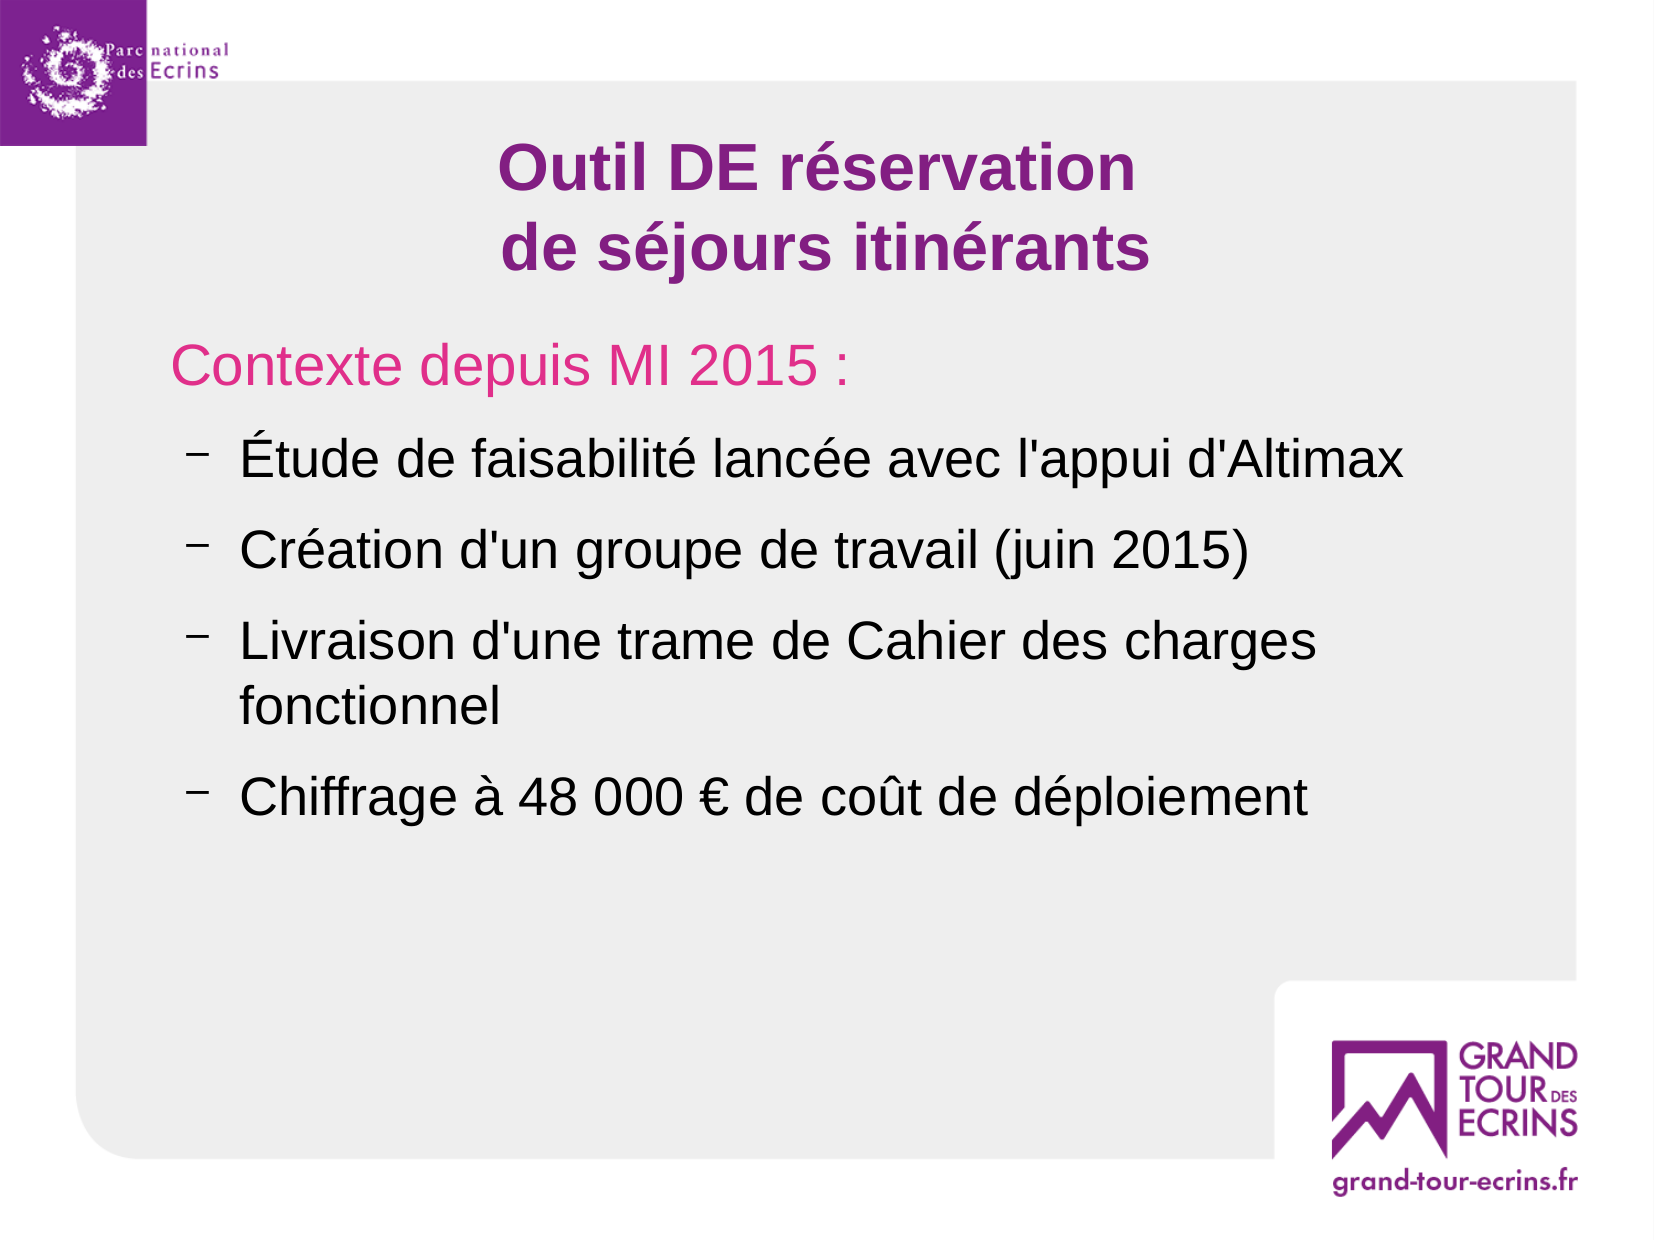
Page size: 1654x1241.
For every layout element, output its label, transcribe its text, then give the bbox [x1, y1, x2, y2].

title Outil DE réservation de séjours itinérants [82, 87, 1571, 320]
picture [0, 0, 1654, 1241]
list Contexte depuis MI 2015 : Étude de faisabilité lancée avec l'appui d'Altimax Création d'un groupe de travail (juin 2015) Livraison d'une trame de Cahier des charges fonctionnel Chiffrage à 48 000 € de coût de déploiement [82, 320, 1571, 1108]
